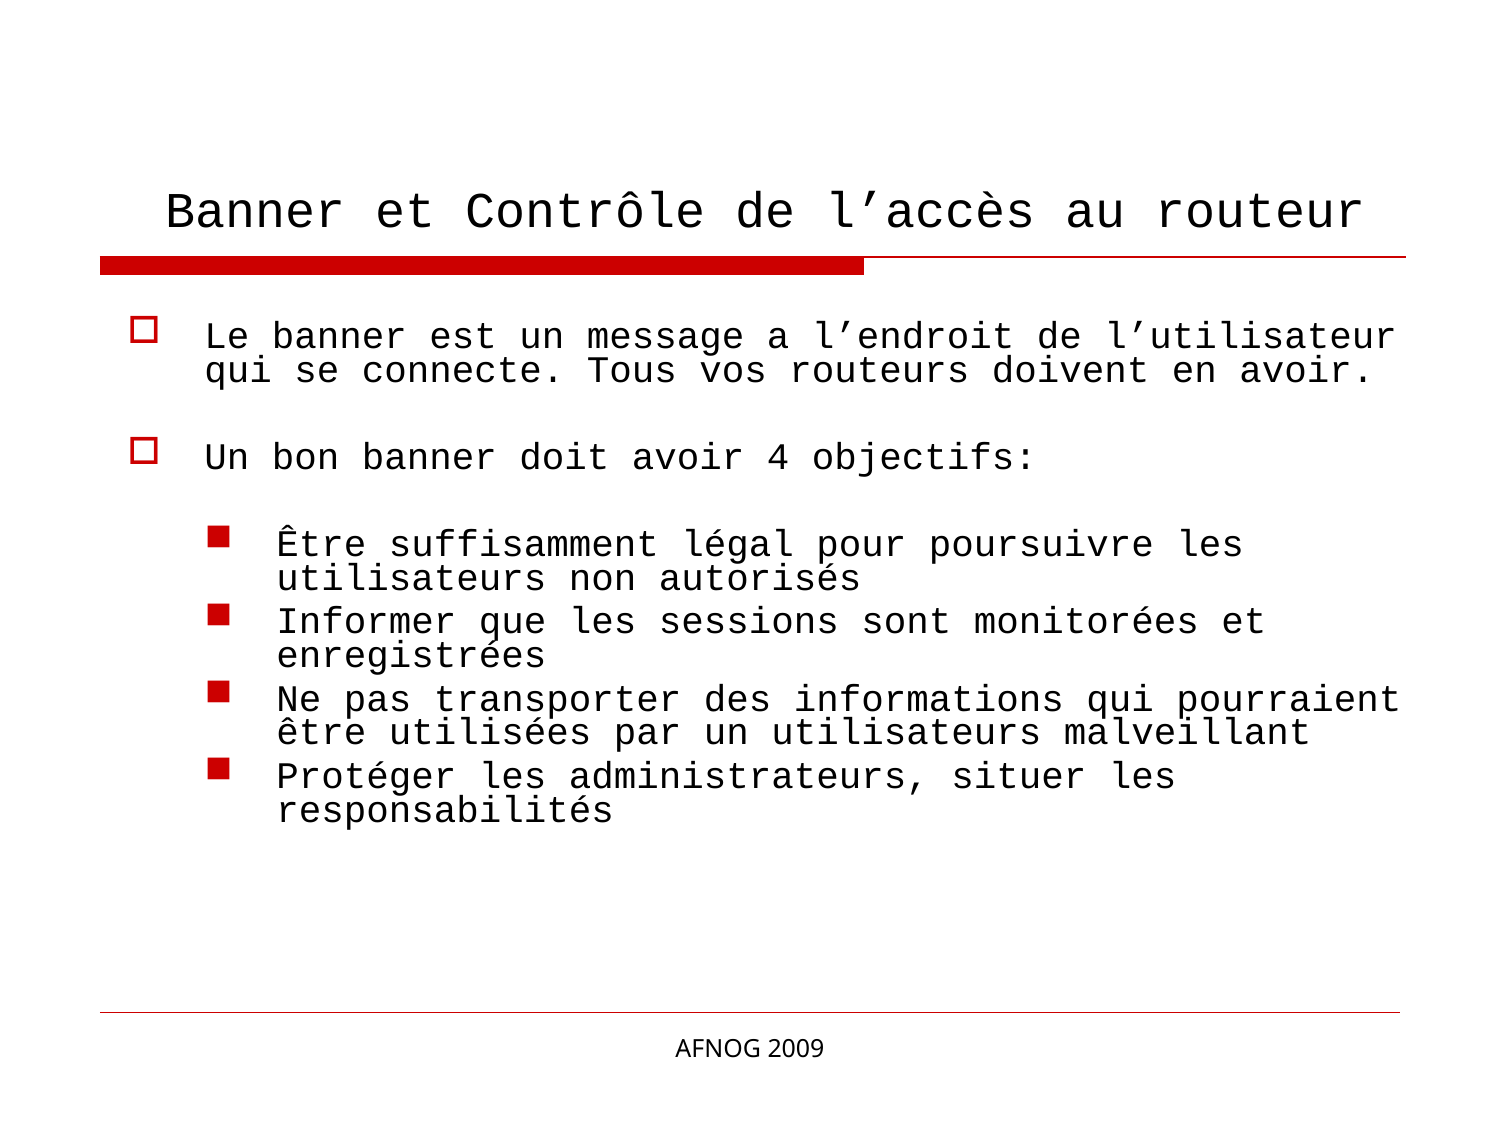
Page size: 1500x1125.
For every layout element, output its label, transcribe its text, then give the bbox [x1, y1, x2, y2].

list Le banner est un message a l’endroit de l’utilisateur qui se connecte. Tous vos routeurs doivent en avoir. Un bon banner doit avoir 4 objectifs: Être suffisamment légal pour poursuivre les utilisateurs non autorisés Informer que les sessions sont monitorées et enregistrées Ne pas transporter des informations qui pourraient être utilisées par un utilisateurs malveillant Protéger les administrateurs, situer les responsabilités [112, 262, 1459, 1006]
text_box AFNOG 2009 [512, 1024, 988, 1103]
title Banner et Contrôle de l’accès au routeur [94, 49, 1407, 250]
